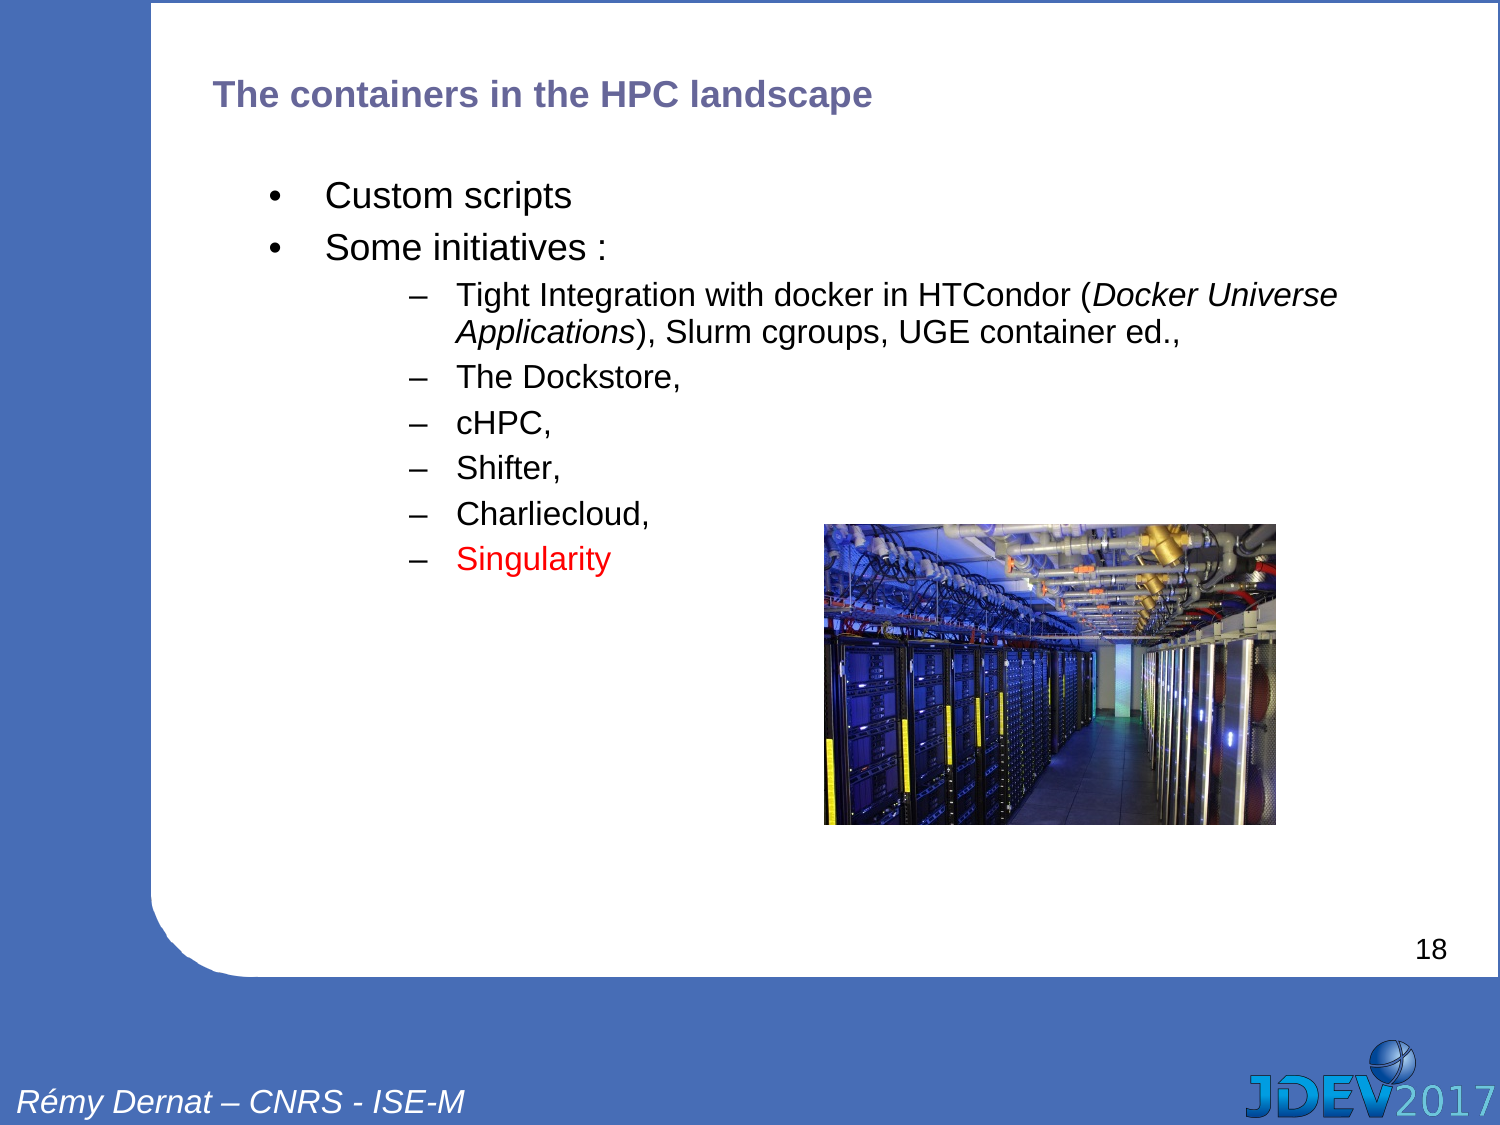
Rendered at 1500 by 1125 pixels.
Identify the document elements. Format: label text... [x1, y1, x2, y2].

picture [0, 0, 1500, 1125]
list Custom scripts Some initiatives : Tight Integration with docker in HTCondor (Docker Universe Applications), Slurm cgroups, UGE container ed., The Dockstore, cHPC, Shifter, Charliecloud, Singularity [212, 174, 1448, 828]
title The containers in the HPC landscape [212, 24, 1447, 164]
text_box Rémy Dernat – CNRS - ISE-M [0, 1075, 488, 1125]
